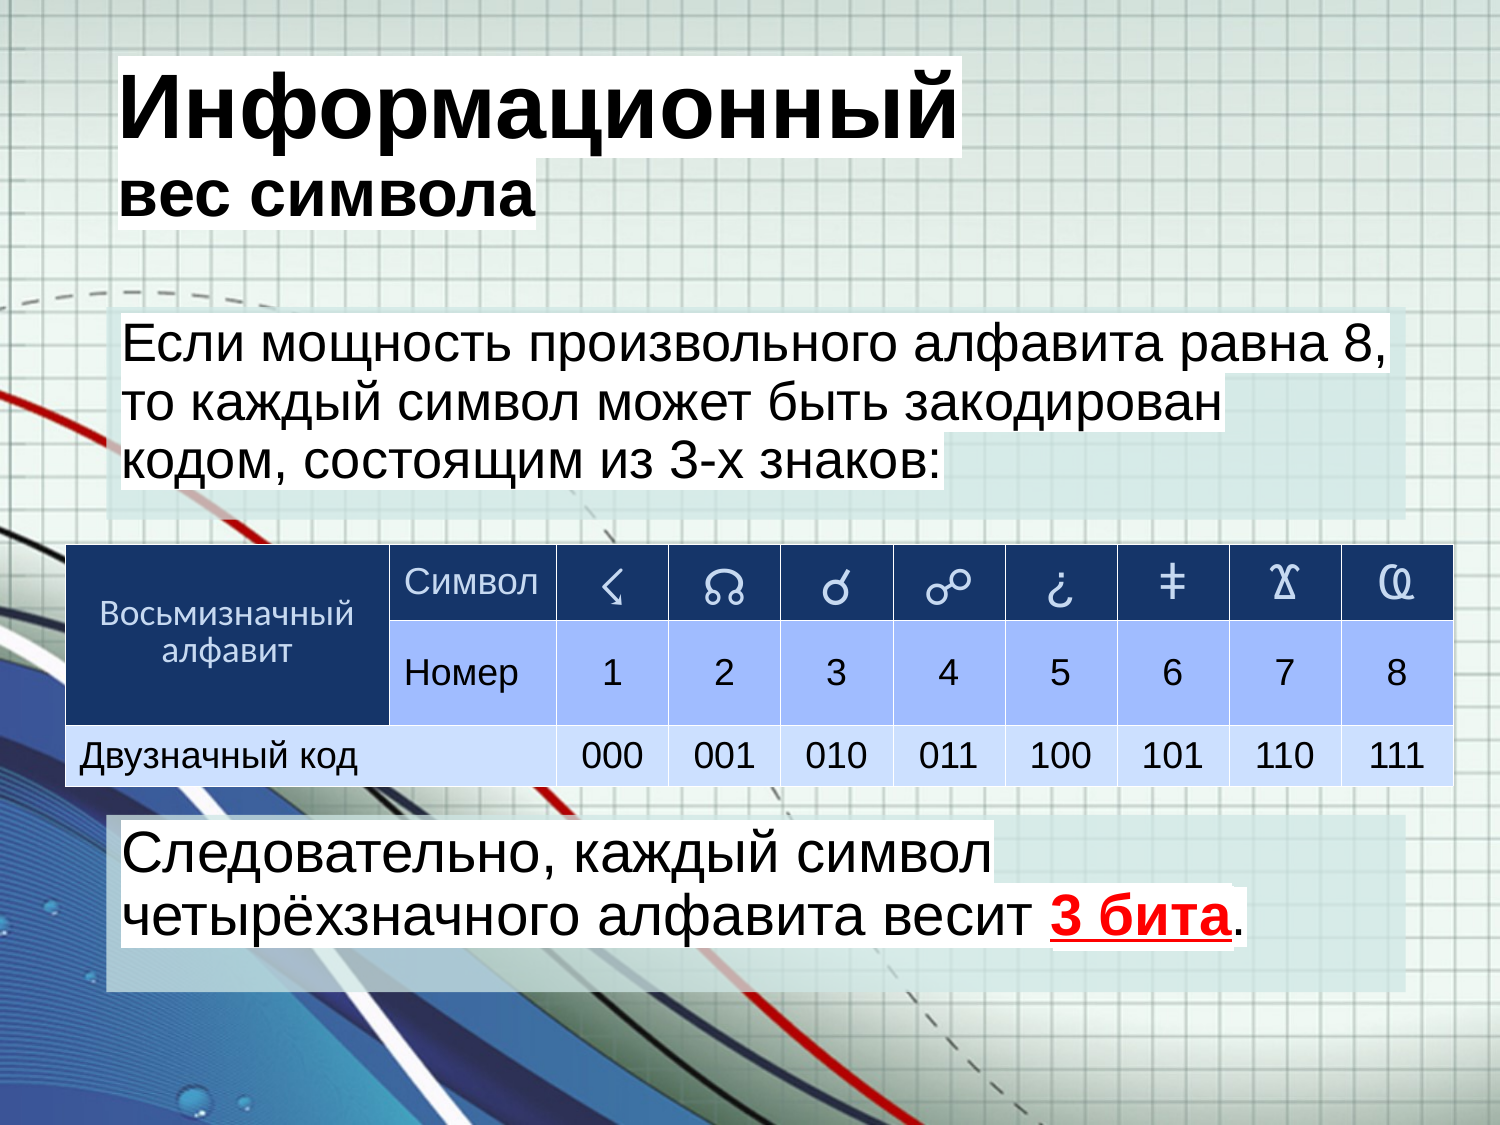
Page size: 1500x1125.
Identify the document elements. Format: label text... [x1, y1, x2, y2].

table_cell 8 [1342, 621, 1453, 725]
table_cell 010 [781, 726, 893, 786]
table_header ☇ [557, 545, 668, 620]
table_cell 1 [557, 621, 668, 725]
table_header Ϫ [1230, 545, 1341, 620]
list Следовательно, каждый символ четырёхзначного алфавита весит 3 бита. [106, 814, 1406, 993]
table_cell 100 [1006, 726, 1117, 786]
table_cell 111 [1342, 726, 1453, 786]
table_cell 3 [781, 621, 893, 725]
table_header ǂ [1118, 545, 1229, 620]
table_cell 110 [1230, 726, 1341, 786]
table_cell 5 [1006, 621, 1117, 725]
list Если мощность произвольного алфавита равна 8, то каждый символ может быть закодирован кодом, состоящим из 3-х знаков: [106, 307, 1406, 520]
table_header ☊ [669, 545, 780, 620]
table_header ☌ [781, 545, 893, 620]
table_cell 4 [894, 621, 1005, 725]
table_cell 101 [1118, 726, 1229, 786]
table_header ☍ [894, 545, 1005, 620]
table_cell 011 [894, 726, 1005, 786]
table_cell 2 [669, 621, 780, 725]
picture [0, 0, 1500, 1125]
table_header Ҩ [1342, 545, 1453, 620]
title Информационный вес символа [103, 32, 1397, 258]
table_header Символ [390, 545, 556, 620]
table_cell 7 [1230, 621, 1341, 725]
table_header ¿ [1006, 545, 1117, 620]
table_cell Двузначный код [66, 726, 556, 786]
table_cell Номер [390, 621, 556, 725]
table_cell 000 [557, 726, 668, 786]
table_cell 001 [669, 726, 780, 786]
table_cell 6 [1118, 621, 1229, 725]
table_header Восьмизначный алфавит [66, 545, 389, 725]
